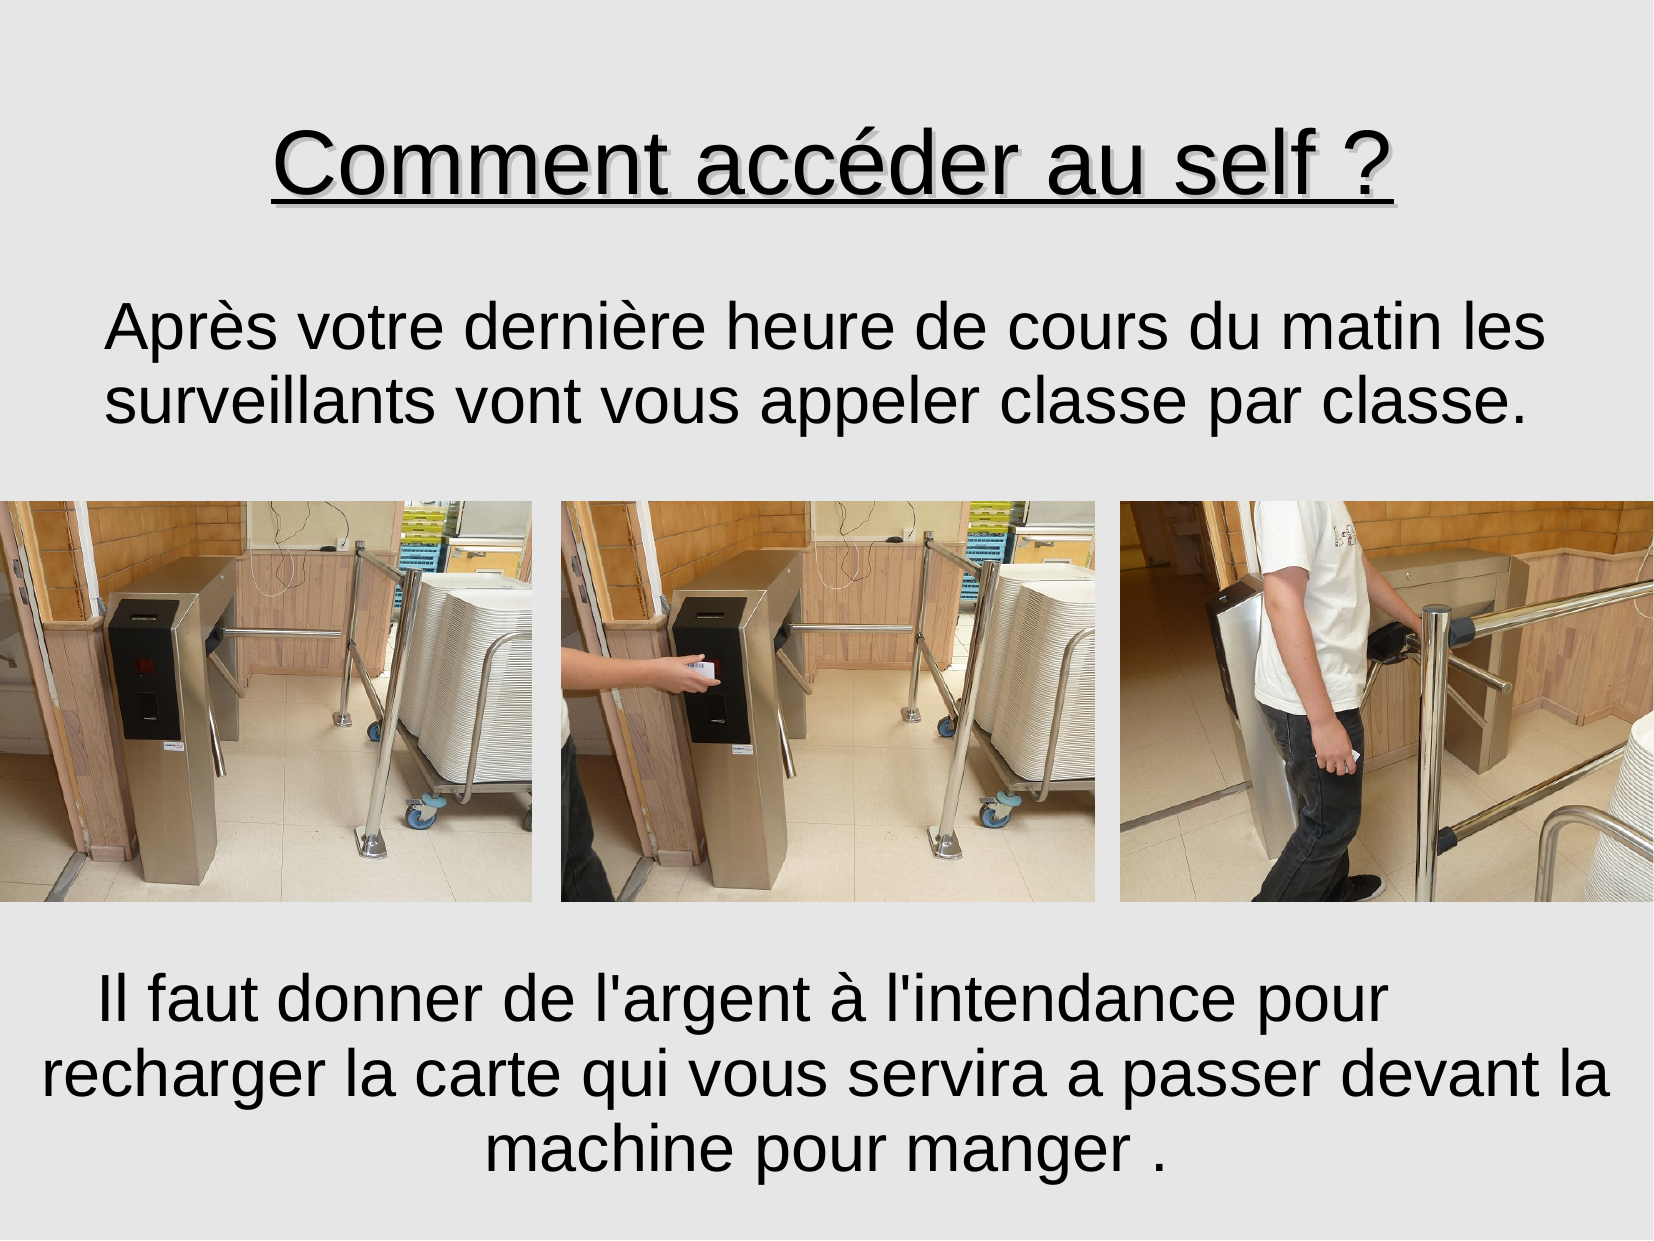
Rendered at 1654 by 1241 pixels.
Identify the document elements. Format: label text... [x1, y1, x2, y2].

subtitle Après votre dernière heure de cours du matin les surveillants vont vous appeler classe par classe. Il faut donner de l'argent à l'intendance pour recharger la carte qui vous servira a passer devant la machine pour manger . [0, 236, 1654, 1239]
picture [561, 501, 1095, 902]
picture [0, 501, 532, 902]
title Comment accéder au self ? [88, 59, 1577, 236]
picture [1120, 501, 1654, 902]
